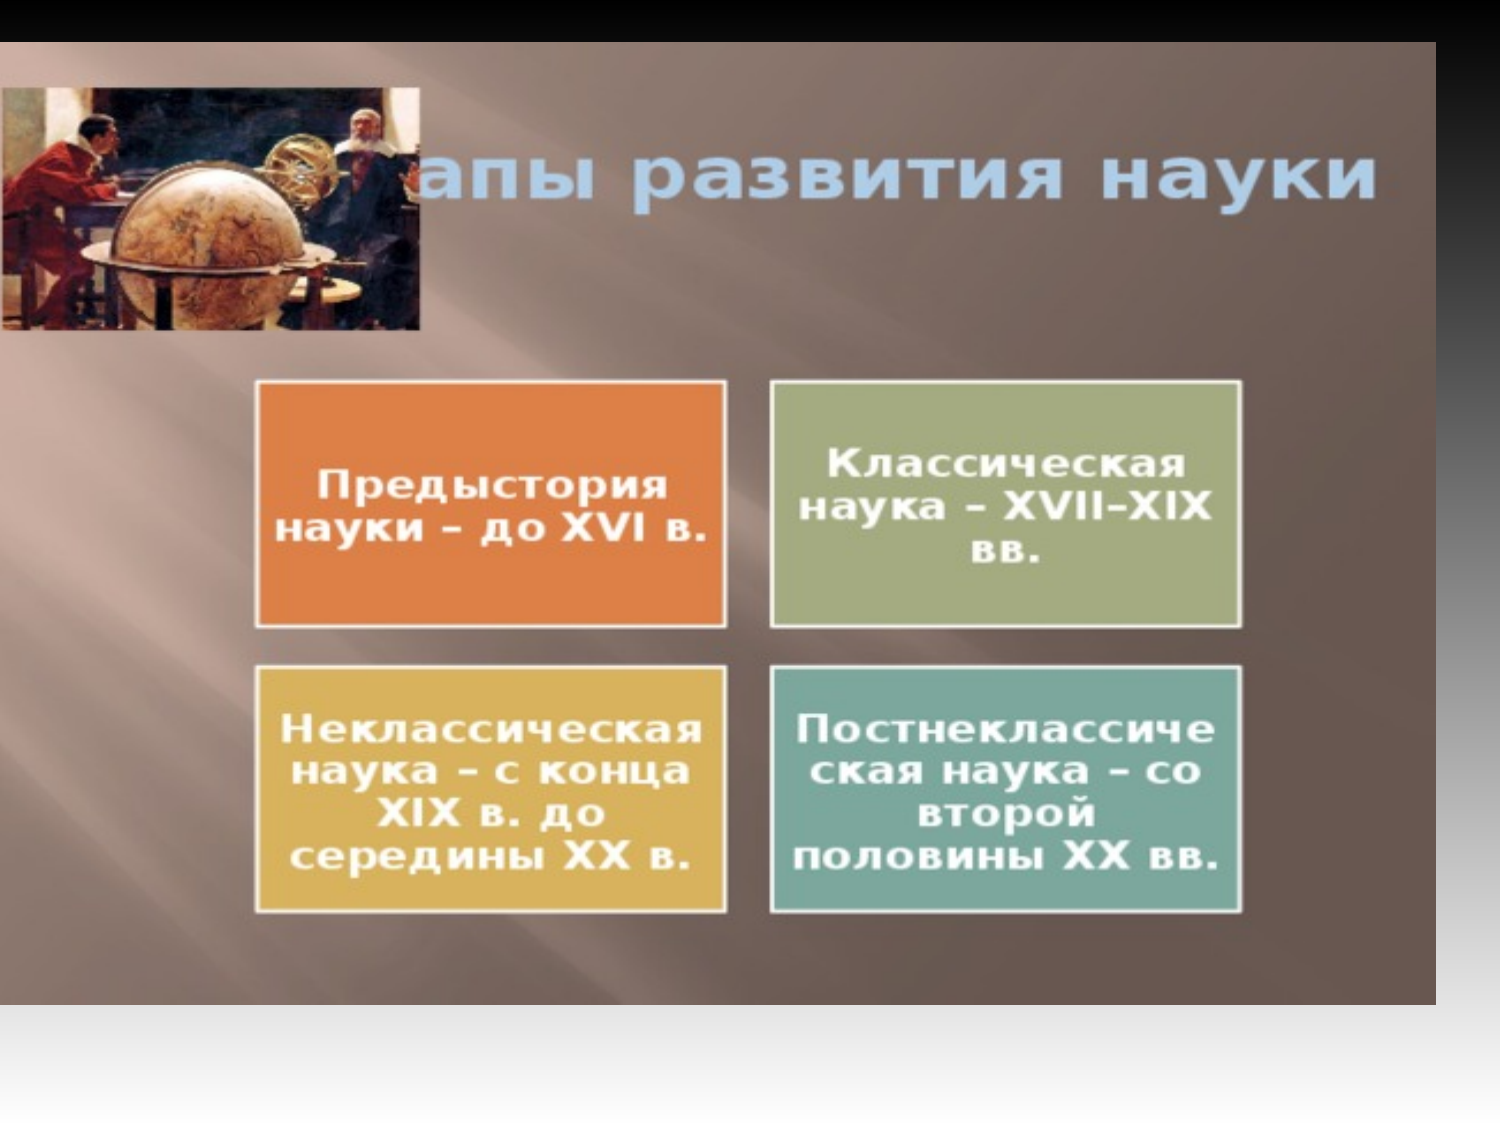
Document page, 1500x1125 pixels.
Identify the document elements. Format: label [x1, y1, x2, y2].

picture [0, 42, 1436, 1005]
